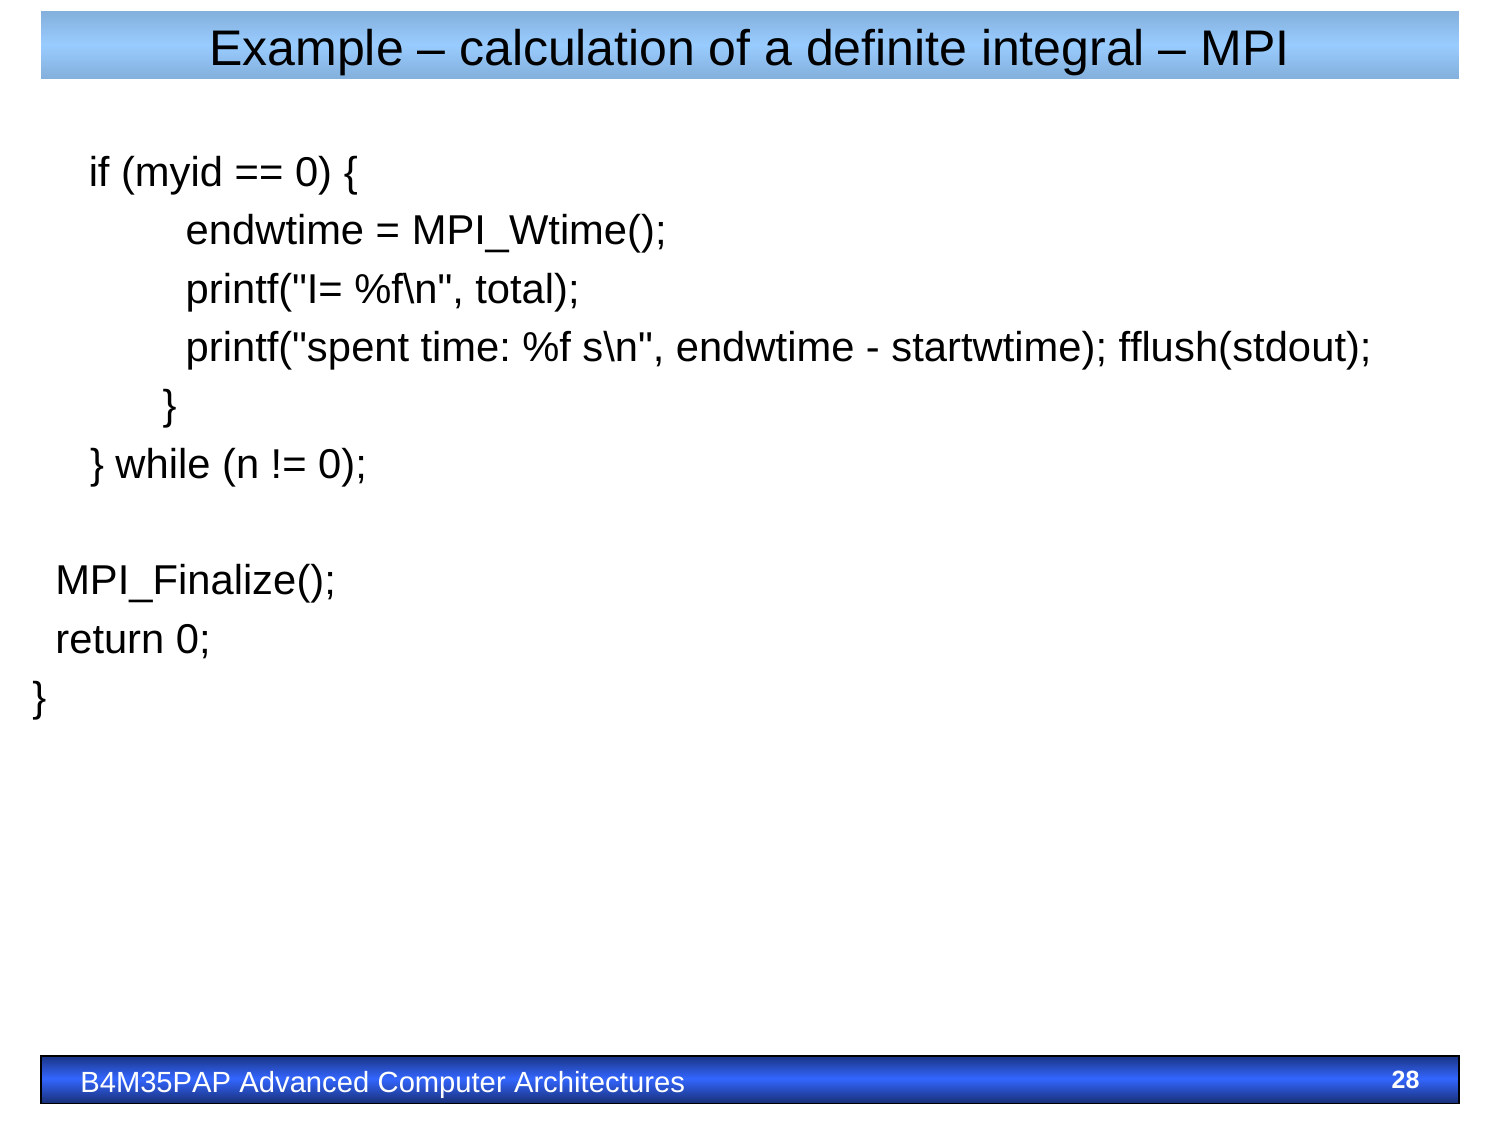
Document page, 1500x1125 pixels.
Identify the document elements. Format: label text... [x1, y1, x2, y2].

title Example – calculation of a definite integral – MPI [41, 11, 1459, 78]
list if (myid == 0) { endwtime = MPI_Wtime(); printf("I= %f\n", total); printf("spent time: %f s\n", endwtime - startwtime); fflush(stdout); } } while (n != 0); MPI_Finalize(); return 0; } [17, 78, 1500, 1024]
